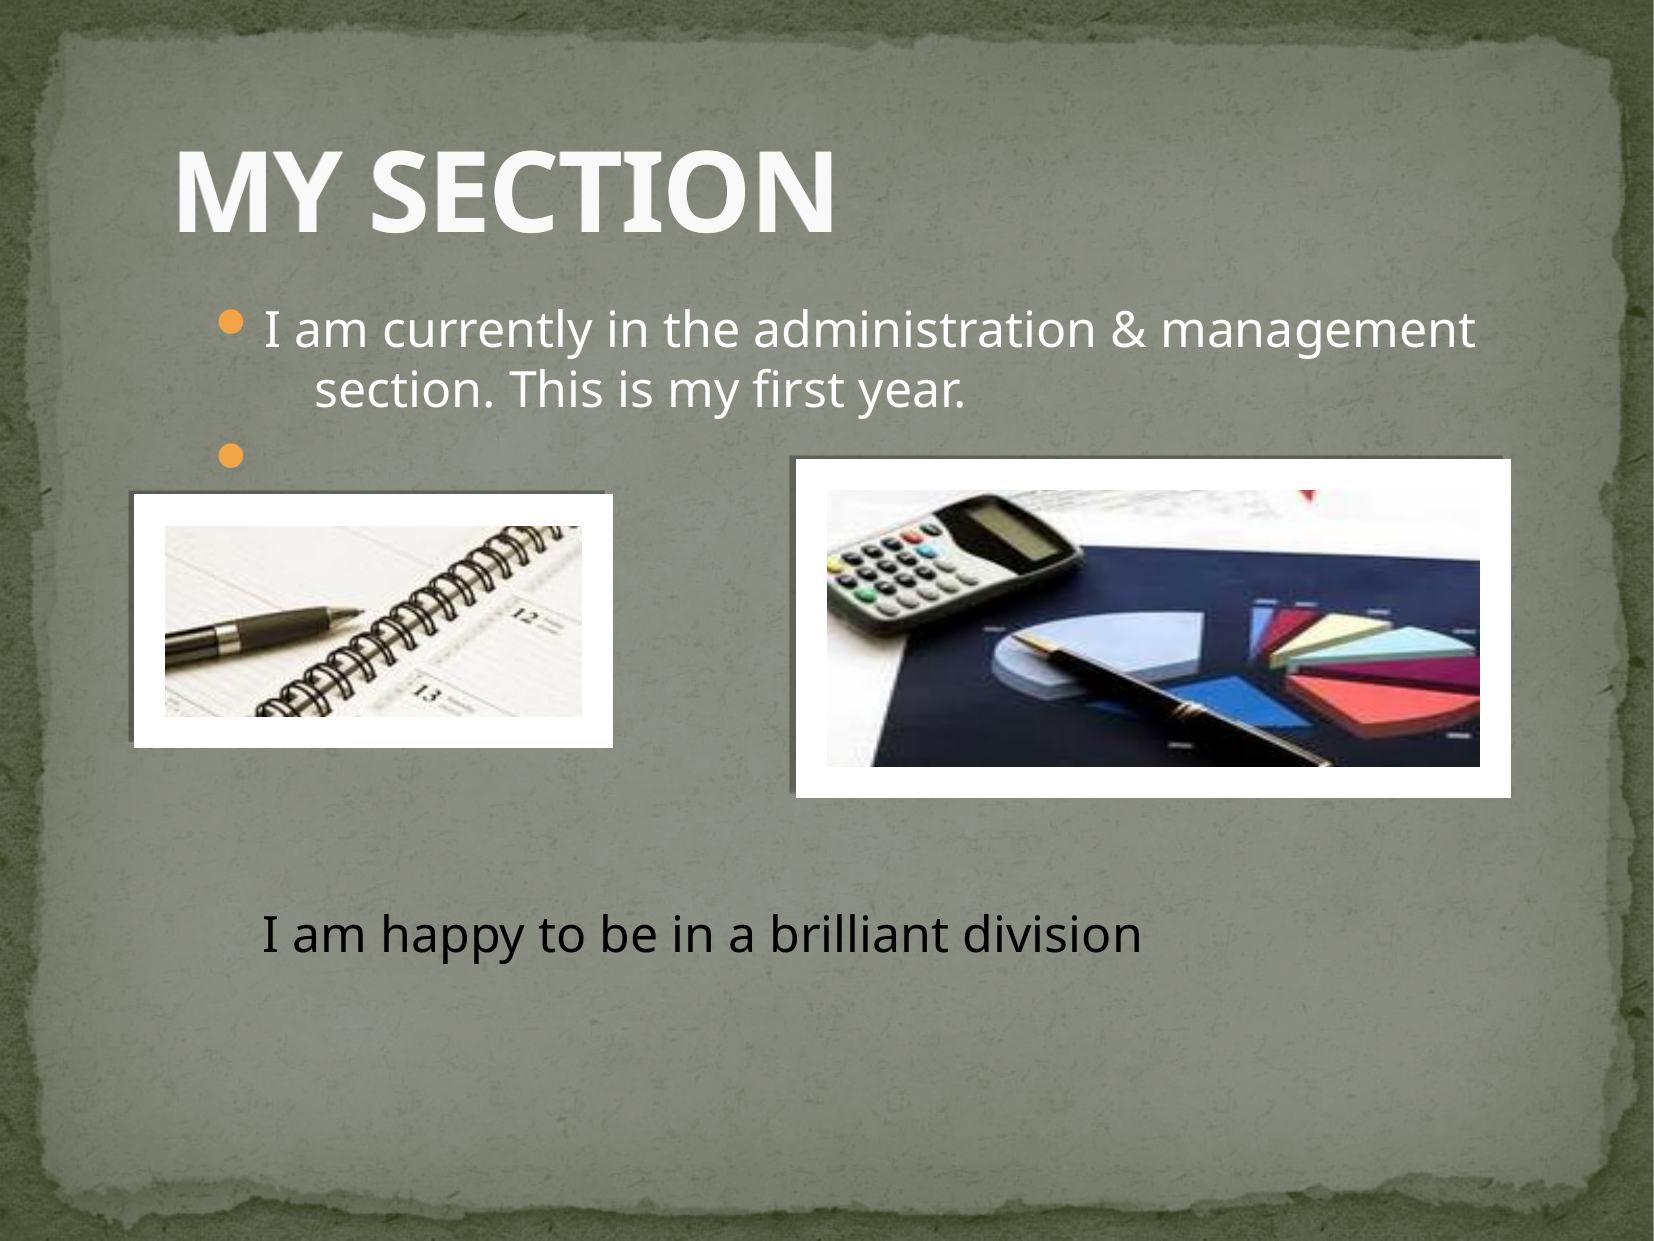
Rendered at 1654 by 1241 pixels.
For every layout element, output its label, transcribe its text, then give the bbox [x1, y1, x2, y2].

title MY SECTION [153, 112, 910, 257]
picture [826, 490, 1480, 768]
text_box I am happy to be in a brilliant division [248, 891, 1205, 991]
list I am currently in the administration & management section. This is my first year. [198, 289, 1654, 1009]
picture [165, 525, 582, 718]
